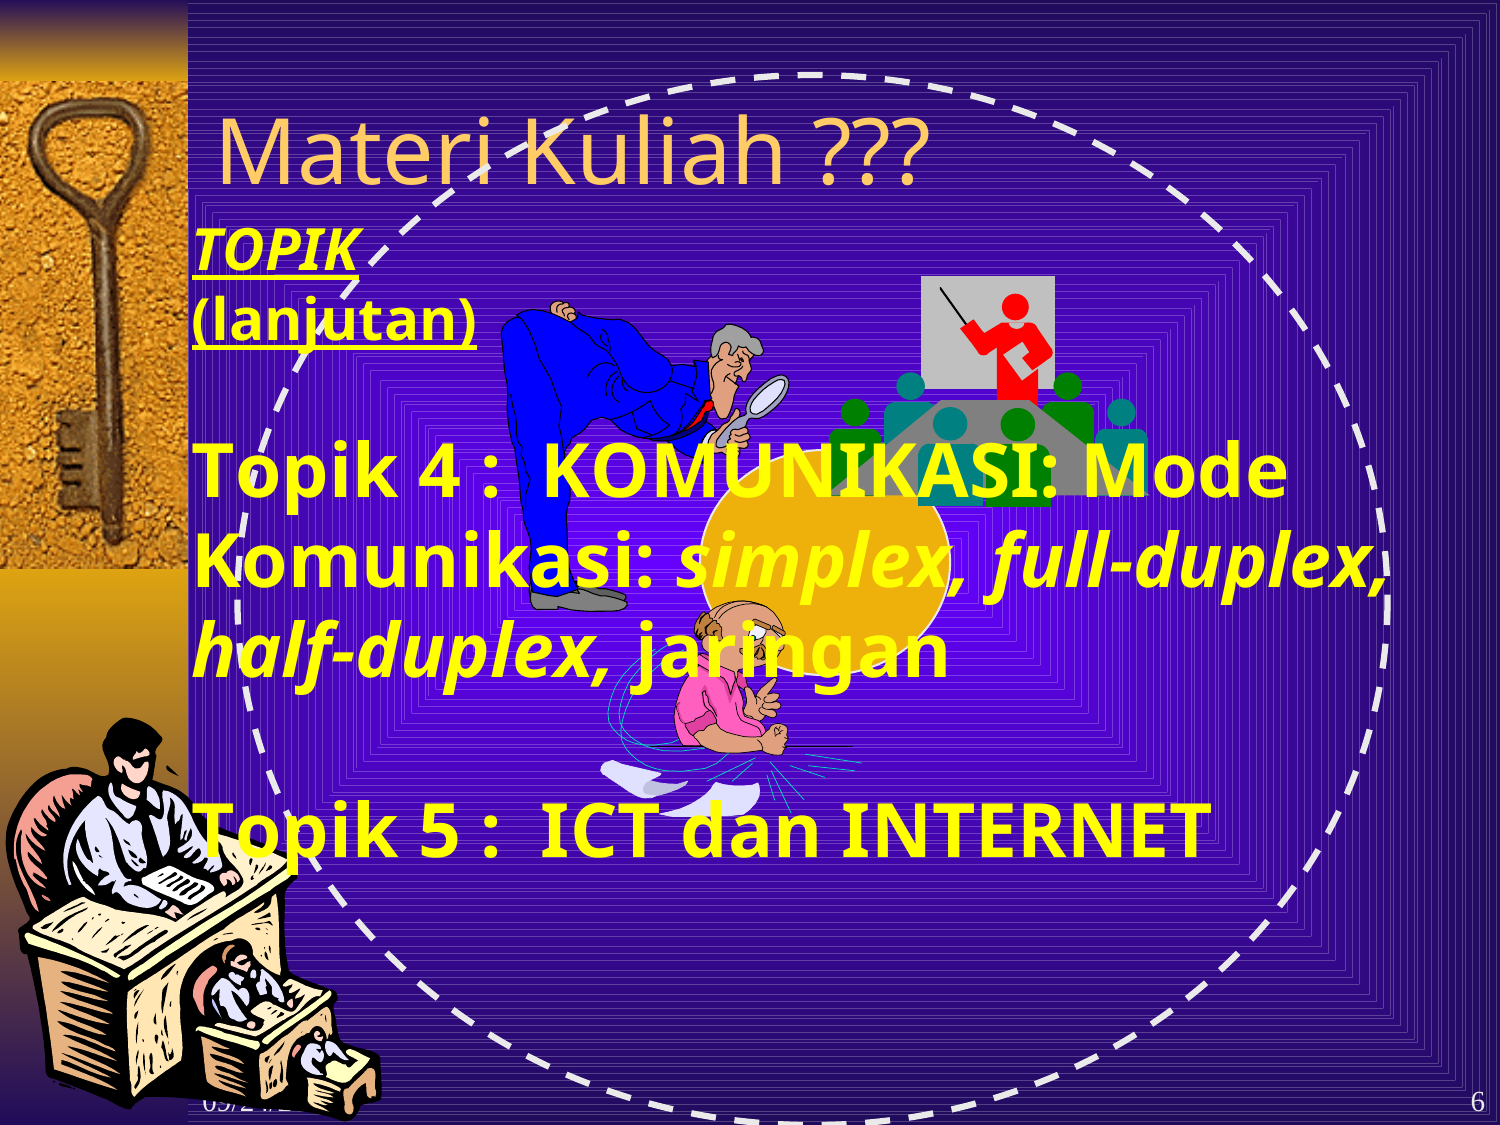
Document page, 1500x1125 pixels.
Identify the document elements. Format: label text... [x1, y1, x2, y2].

picture [3, 714, 386, 1125]
title Materi Kuliah ??? [200, 49, 1476, 205]
text_box TOPIK (lanjutan) Topik 4 : KOMUNIKASI: Mode Komunikasi: simplex, full-duplex, half-duplex, jaringan Topik 5 : ICT dan INTERNET [177, 205, 1500, 1060]
picture [0, 81, 188, 569]
